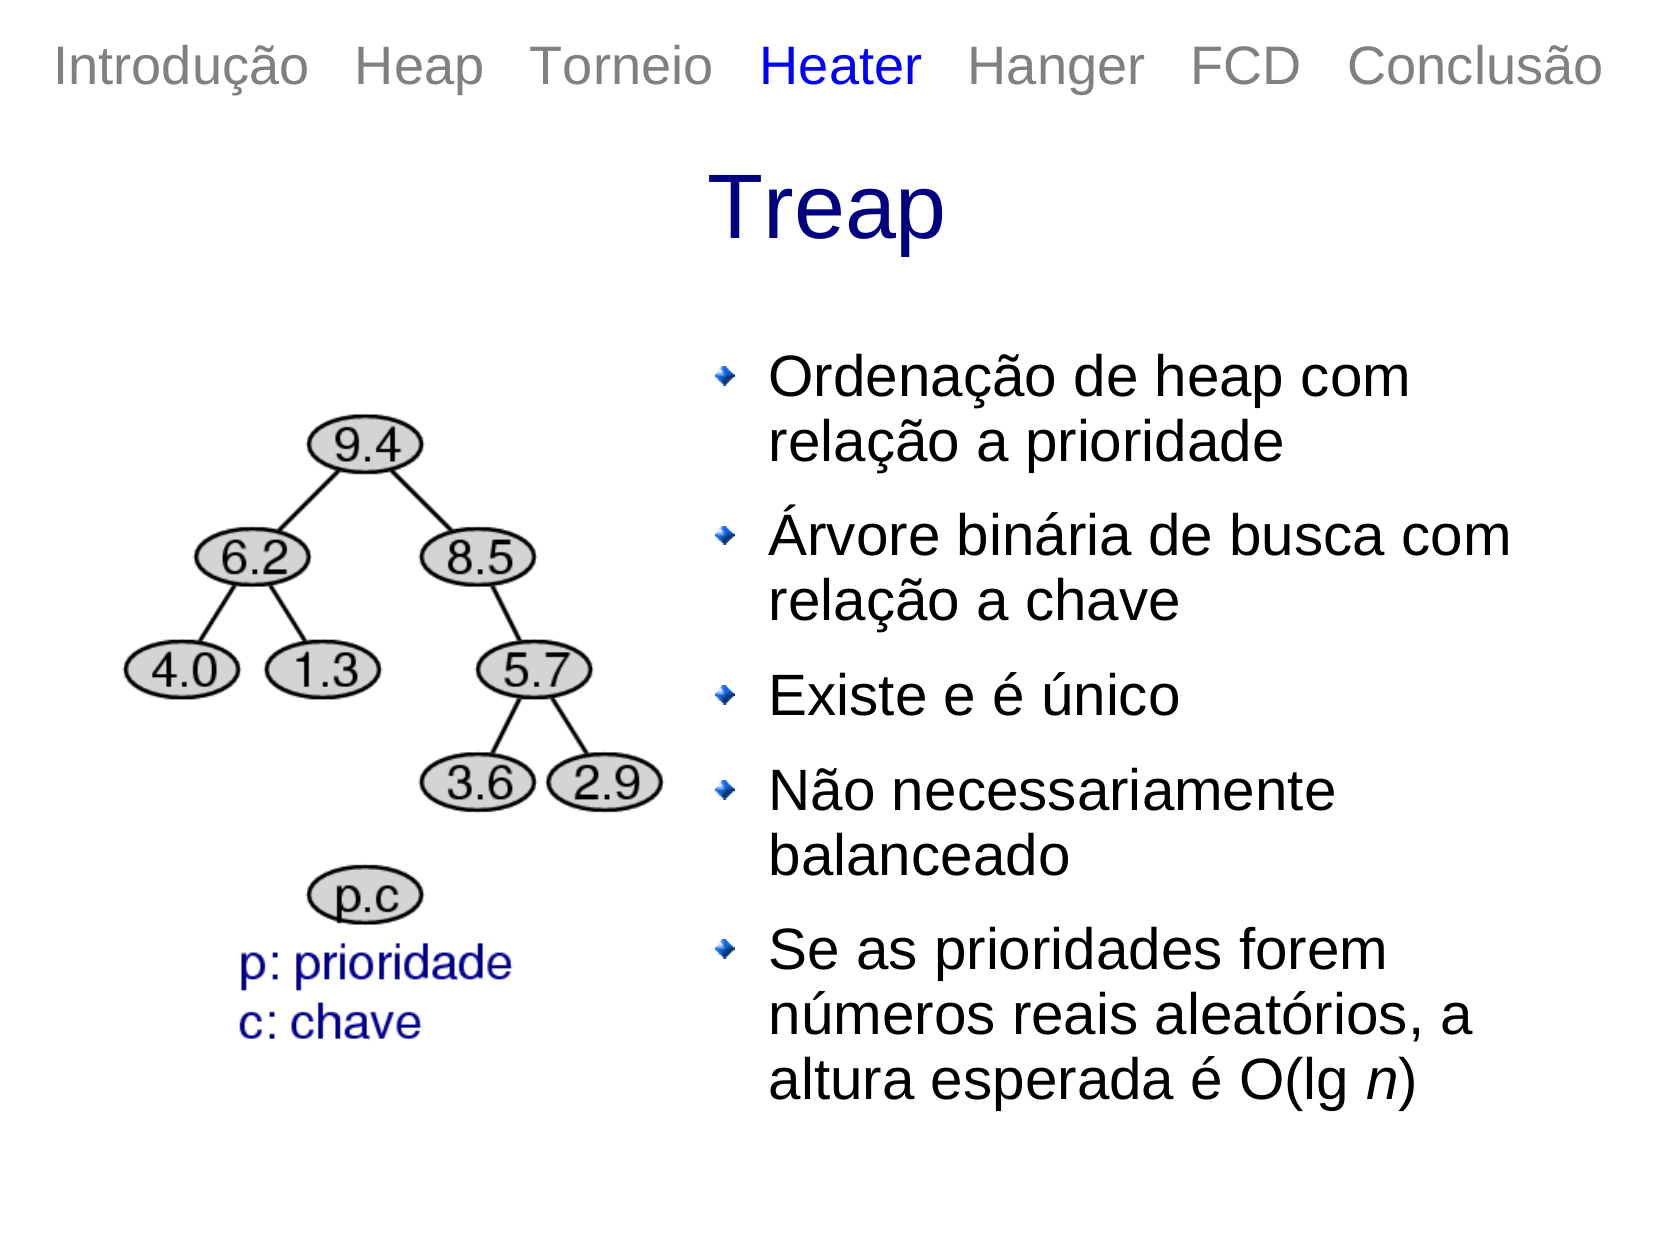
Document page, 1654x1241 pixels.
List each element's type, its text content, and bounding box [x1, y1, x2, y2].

text_box Introdução Heap Torneio Heater Hanger FCD Conclusão [30, 35, 1629, 96]
picture [115, 407, 666, 1064]
list Ordenação de heap com relação a prioridade Árvore binária de busca com relação a chave Existe e é único Não necessariamente balanceado Se as prioridades forem números reais aleatórios, a altura esperada é O(lg n) [697, 343, 1535, 1190]
title Treap [121, 102, 1534, 311]
